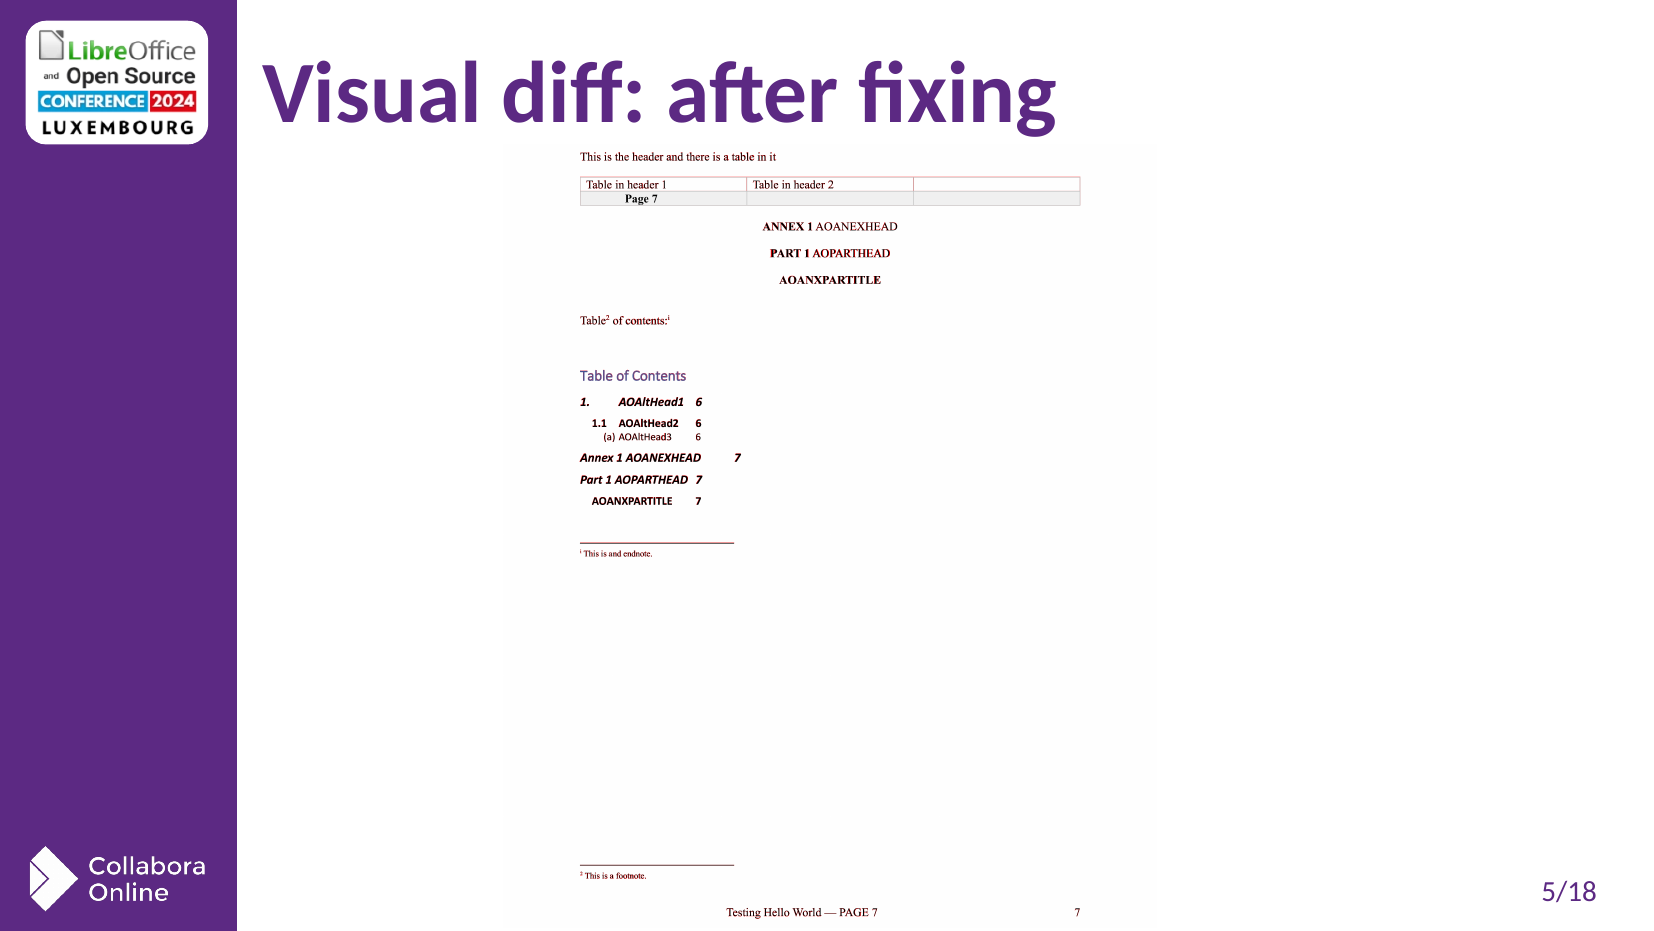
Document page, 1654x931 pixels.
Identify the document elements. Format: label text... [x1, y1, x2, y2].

picture [503, 144, 1157, 928]
title Visual diff: after fixing [262, 13, 1644, 145]
picture [34, 26, 200, 139]
picture [25, 841, 209, 916]
